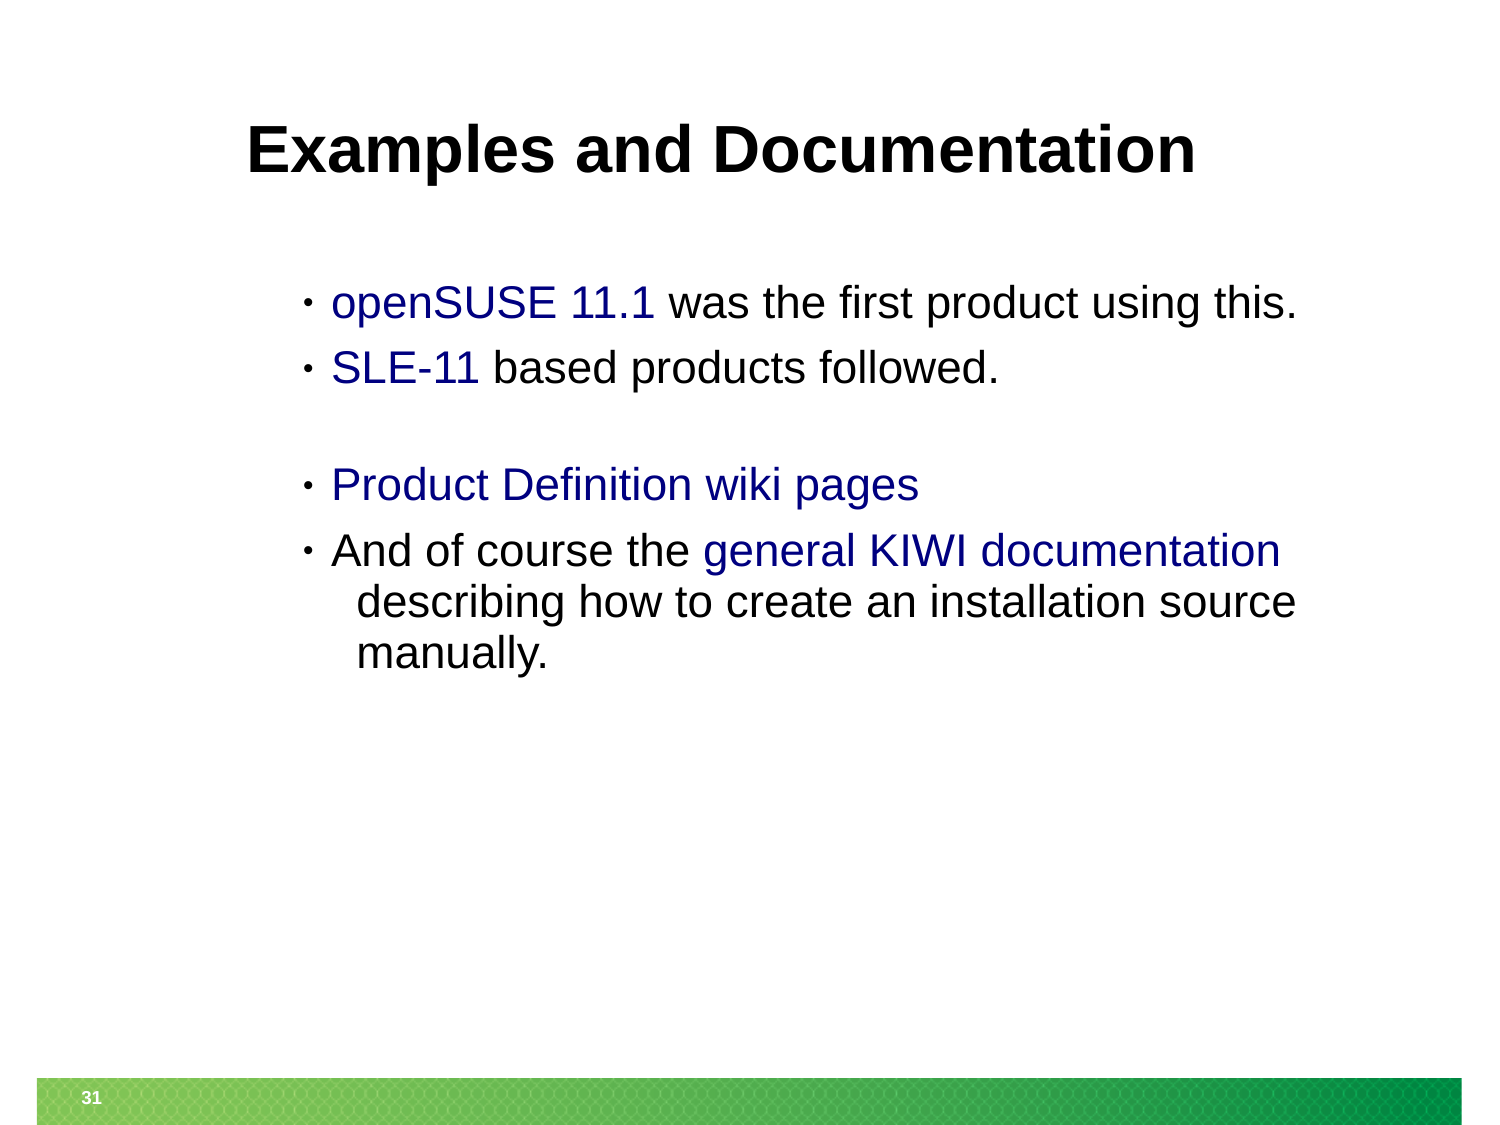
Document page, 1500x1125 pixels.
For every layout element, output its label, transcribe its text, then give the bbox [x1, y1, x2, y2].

list openSUSE 11.1 was the first product using this. SLE-11 based products followed. Product Definition wiki pages And of course the general KIWI documentation describing how to create an installation source manually. [245, 269, 1409, 997]
picture [36, 1078, 1462, 1125]
title Examples and Documentation [246, 60, 1409, 239]
